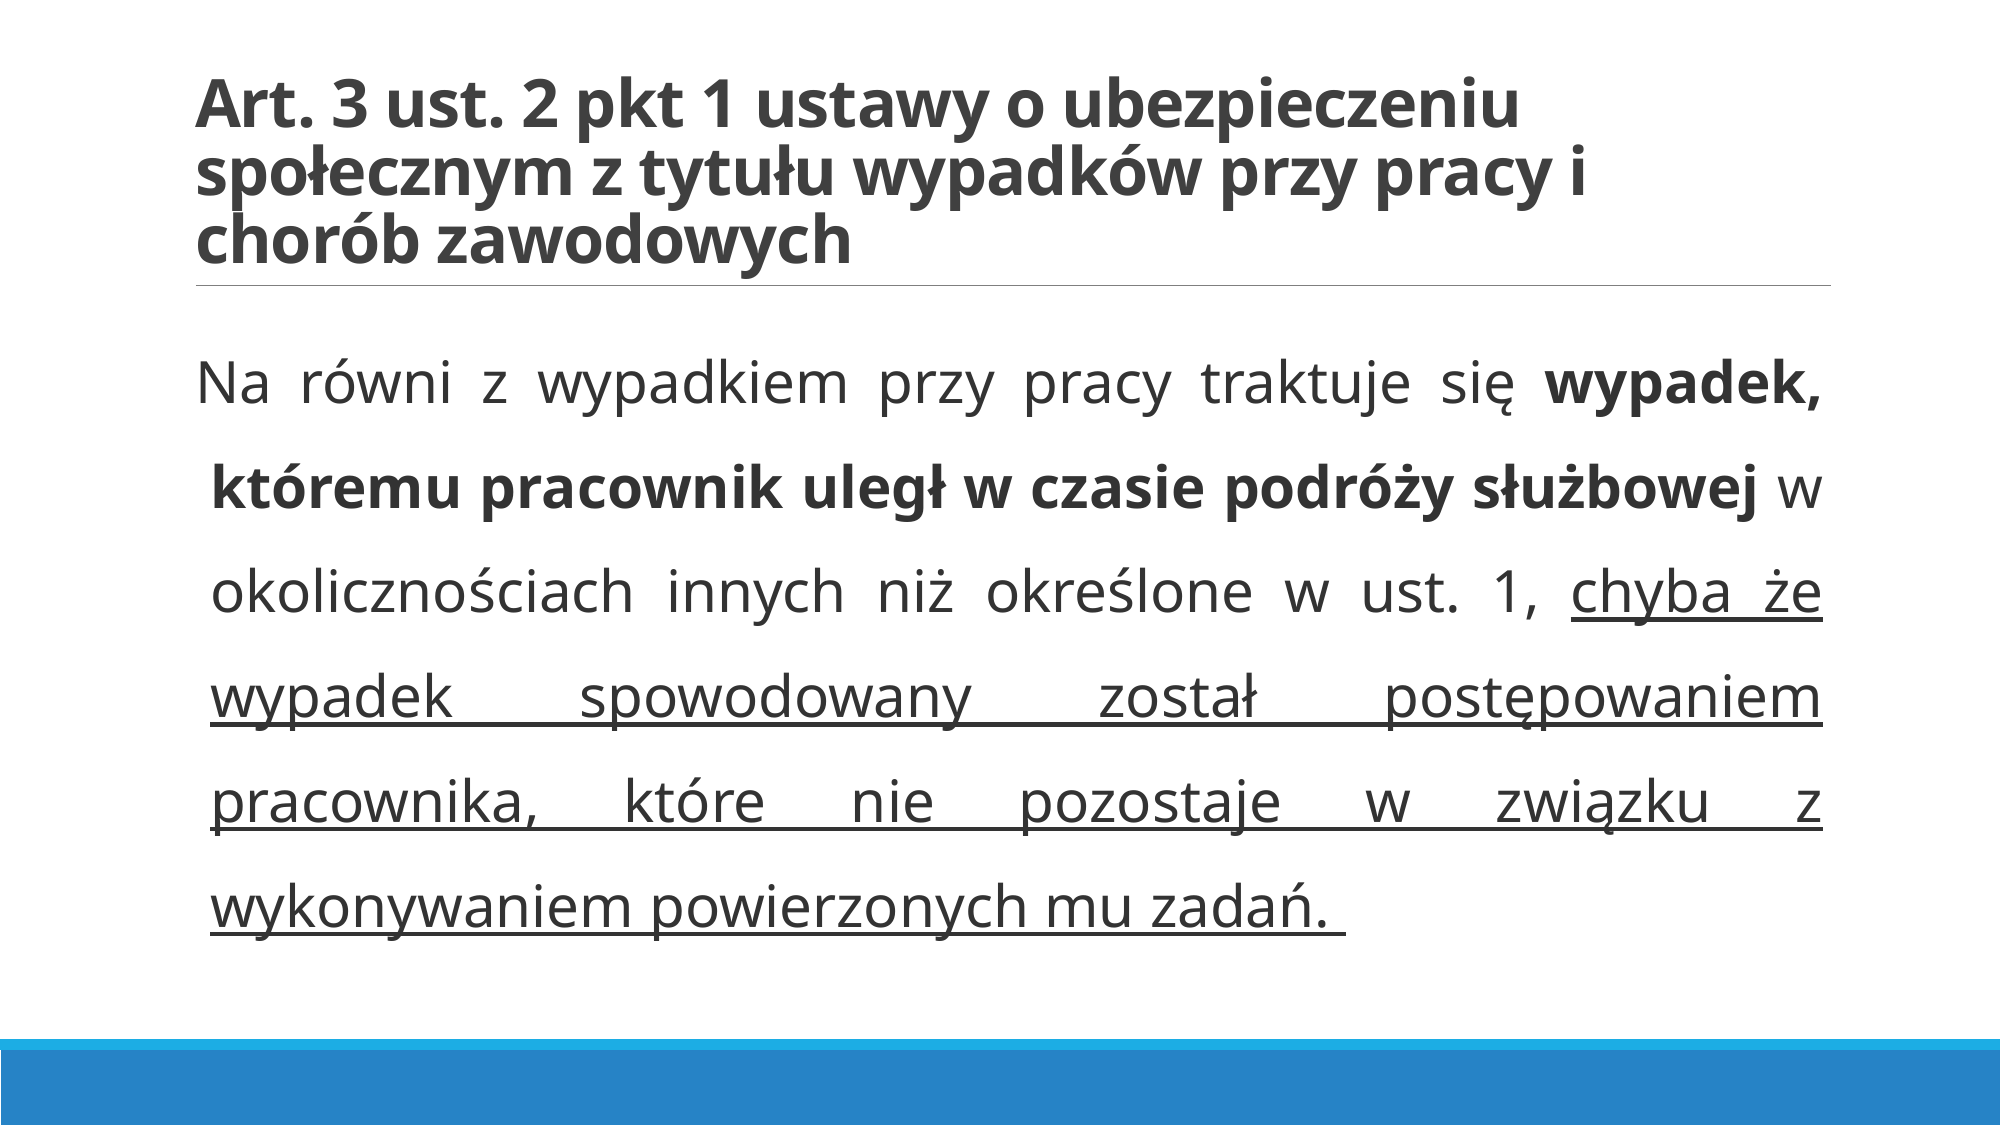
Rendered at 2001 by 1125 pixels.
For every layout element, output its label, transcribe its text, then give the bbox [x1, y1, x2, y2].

title Art. 3 ust. 2 pkt 1 ustawy o ubezpieczeniu społecznym z tytułu wypadków przy pracy i chorób zawodowych [180, 47, 1831, 286]
list Na równi z wypadkiem przy pracy traktuje się wypadek, któremu pracownik uległ w czasie podróży służbowej w okolicznościach innych niż określone w ust. 1, chyba że wypadek spowodowany został postępowaniem pracownika, które nie pozostaje w związku z wykonywaniem powierzonych mu zadań. [180, 302, 1831, 963]
